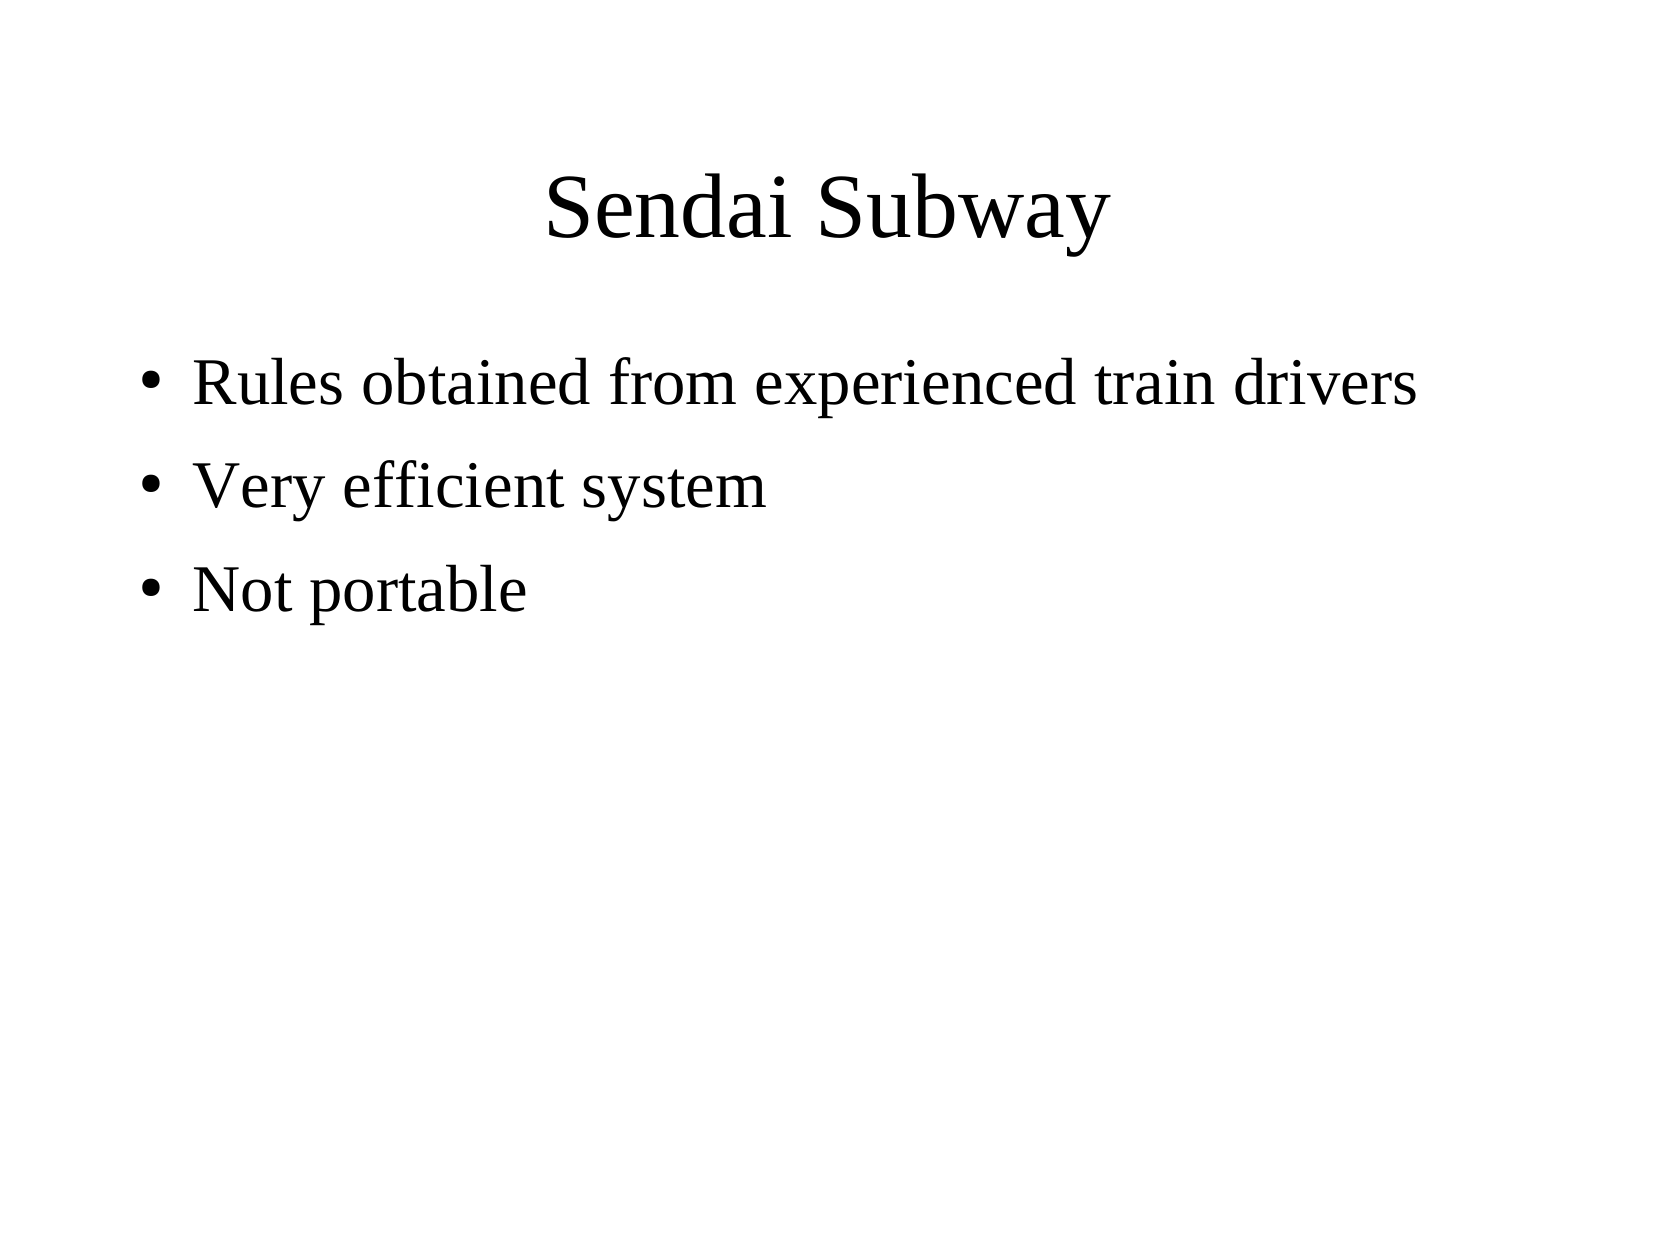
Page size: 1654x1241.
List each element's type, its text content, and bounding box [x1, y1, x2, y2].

title Sendai Subway [121, 102, 1534, 311]
list Rules obtained from experienced train drivers Very efficient system Not portable [121, 344, 1534, 1127]
